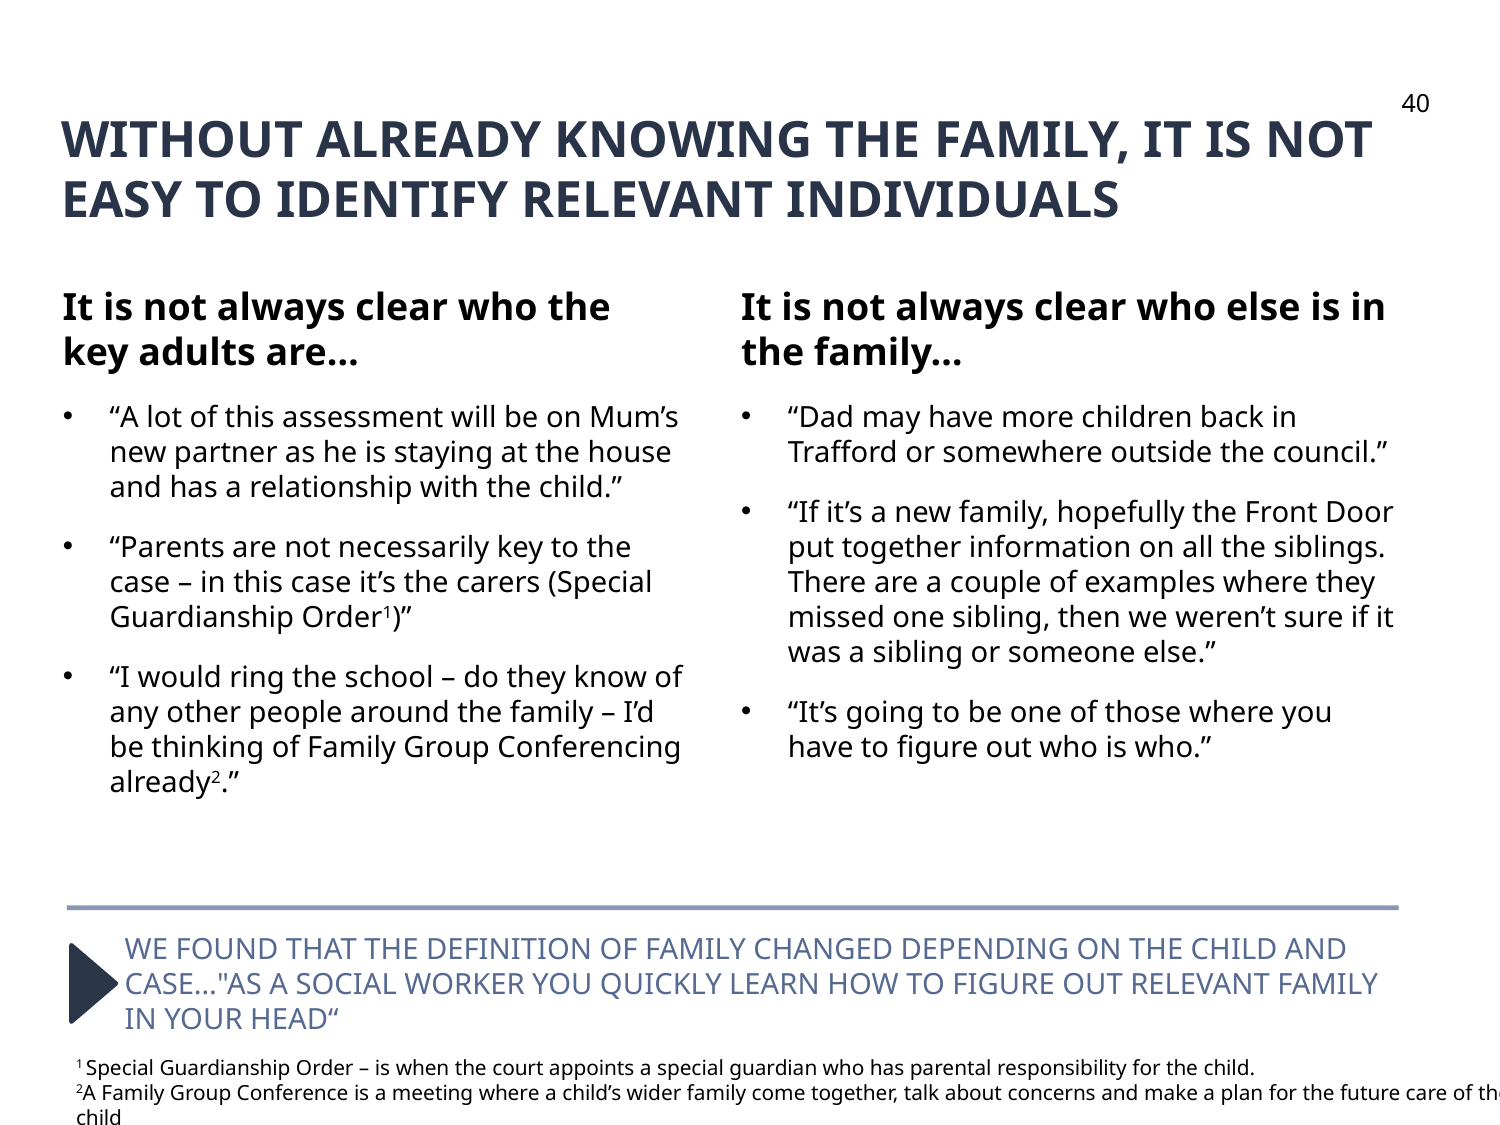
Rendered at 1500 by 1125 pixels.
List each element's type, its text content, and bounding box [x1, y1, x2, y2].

text_box WITHOUT ALREADY KNOWING THE FAMILY, IT IS NOT EASY TO IDENTIFY RELEVANT INDIVIDUALS [61, 82, 1379, 253]
text_box 1 Special Guardianship Order – is when the court appoints a special guardian who has parental responsibility for the child. 2A Family Group Conference is a meeting where a child’s wider family come together, talk about concerns and make a plan for the future care of the child [76, 1054, 1500, 1125]
text_box It is not always clear who else is in the family… “Dad may have more children back in Trafford or somewhere outside the council.” “If it’s a new family, hopefully the Front Door put together information on all the siblings. There are a couple of examples where they missed one sibling, then we weren’t sure if it was a sibling or someone else.” “It’s going to be one of those where you have to figure out who is who.” [741, 283, 1399, 823]
text_box [71, 945, 117, 1022]
text_box It is not always clear who the key adults are… “A lot of this assessment will be on Mum’s new partner as he is staying at the house and has a relationship with the child.” “Parents are not necessarily key to the case – in this case it’s the carers (Special Guardianship Order1)” “I would ring the school – do they know of any other people around the family – I’d be thinking of Family Group Conferencing already2.” [62, 283, 687, 898]
slide_number <number> [1388, 87, 1431, 148]
text_box WE FOUND THAT THE DEFINITION OF FAMILY CHANGED DEPENDING ON THE CHILD AND CASE…"AS A SOCIAL WORKER YOU QUICKLY LEARN HOW TO FIGURE OUT RELEVANT FAMILY IN YOUR HEAD“ [124, 930, 1399, 1036]
